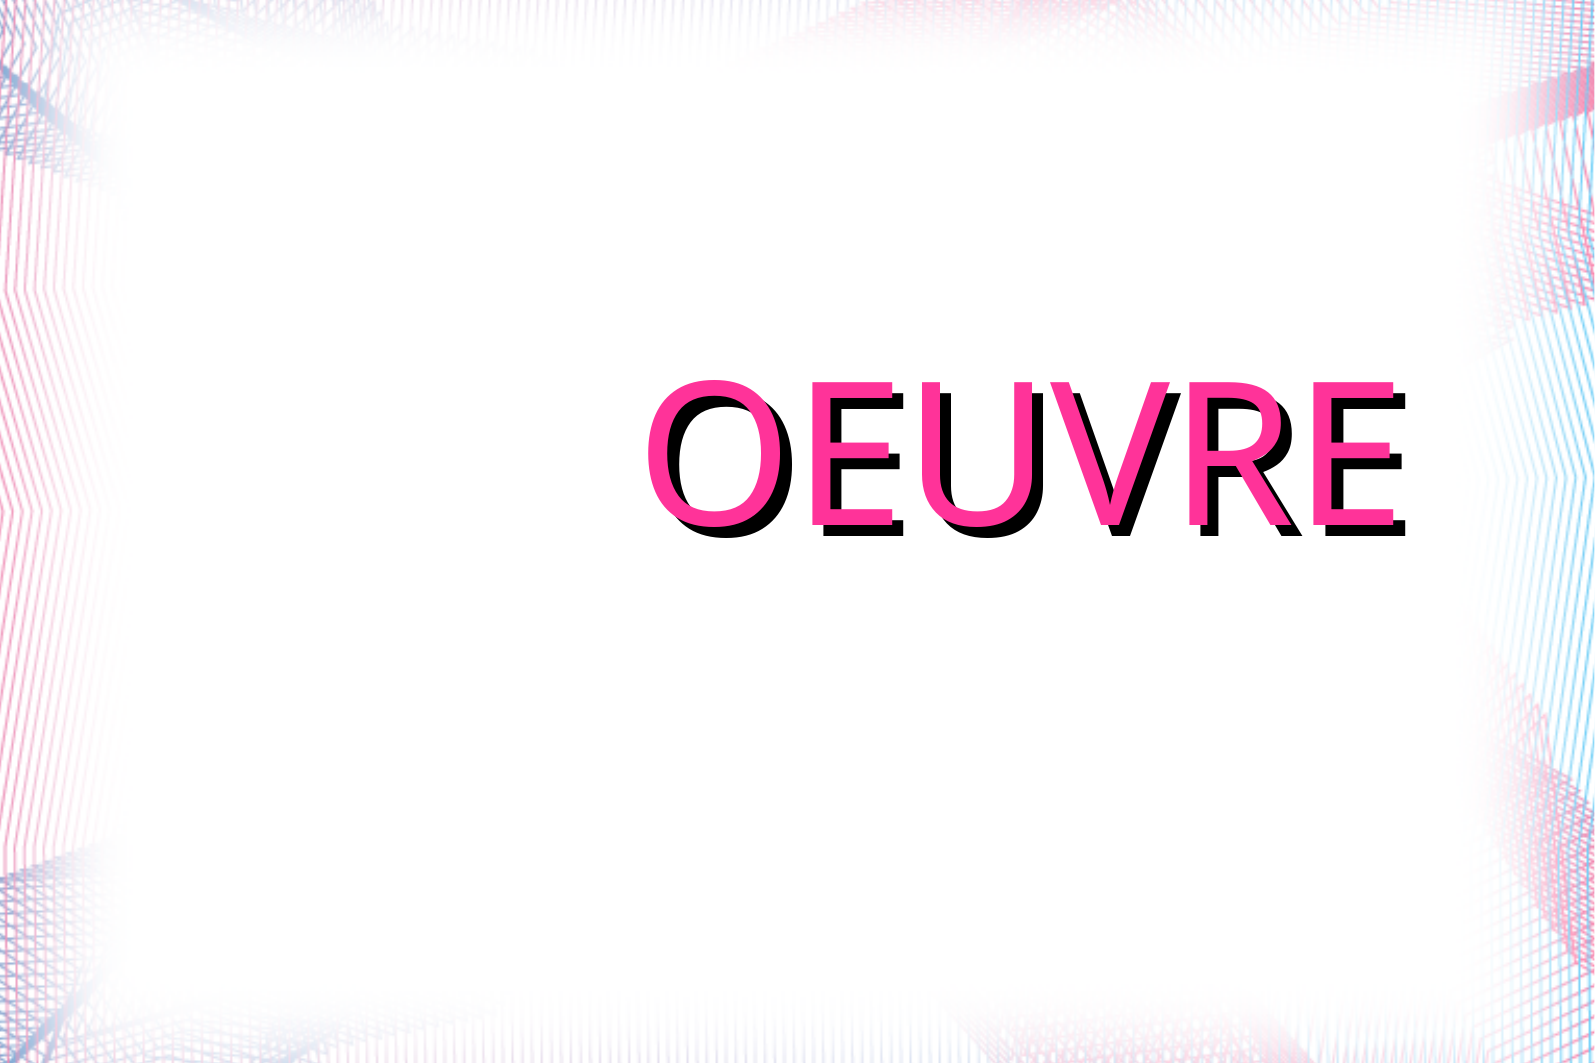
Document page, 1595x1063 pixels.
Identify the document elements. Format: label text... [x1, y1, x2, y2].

list OEUVRE [79, 311, 1515, 979]
picture [0, 0, 1595, 1063]
